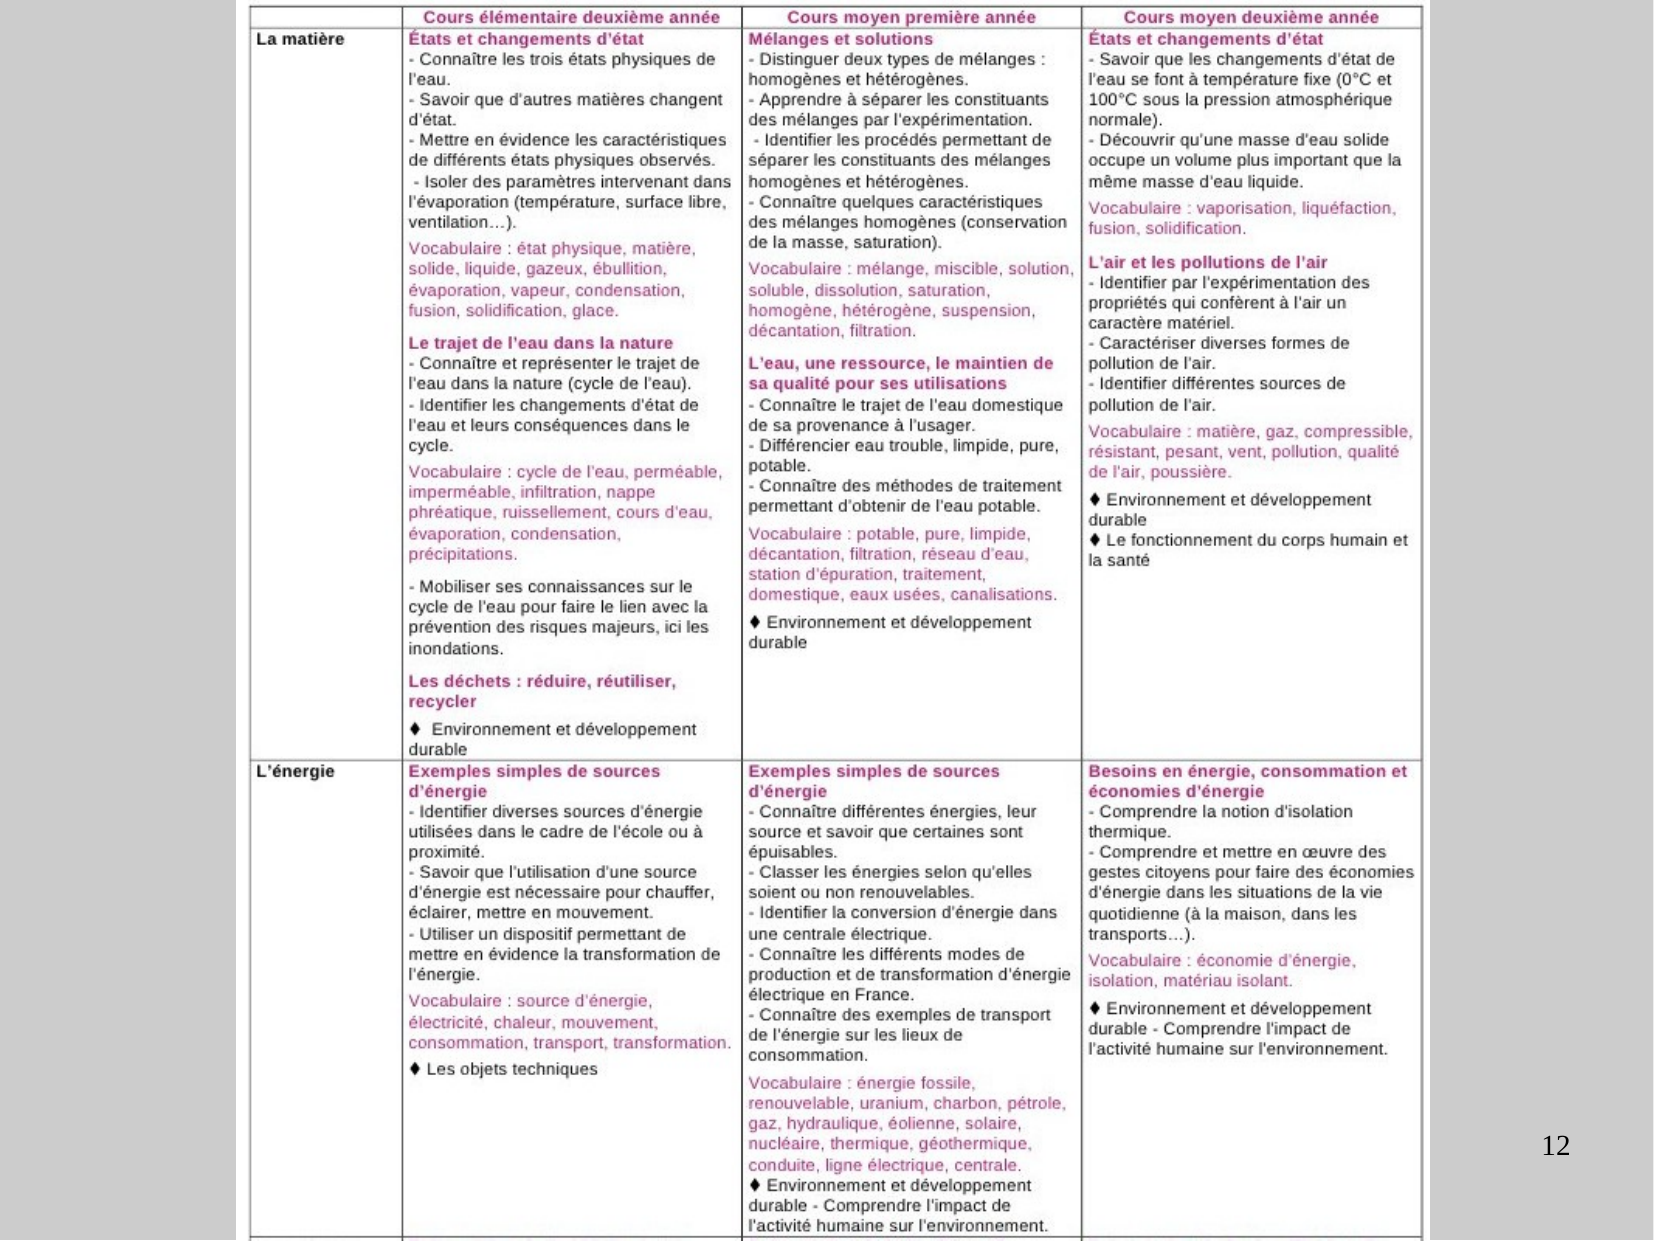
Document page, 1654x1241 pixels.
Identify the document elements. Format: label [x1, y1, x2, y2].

picture [236, 0, 1430, 1241]
